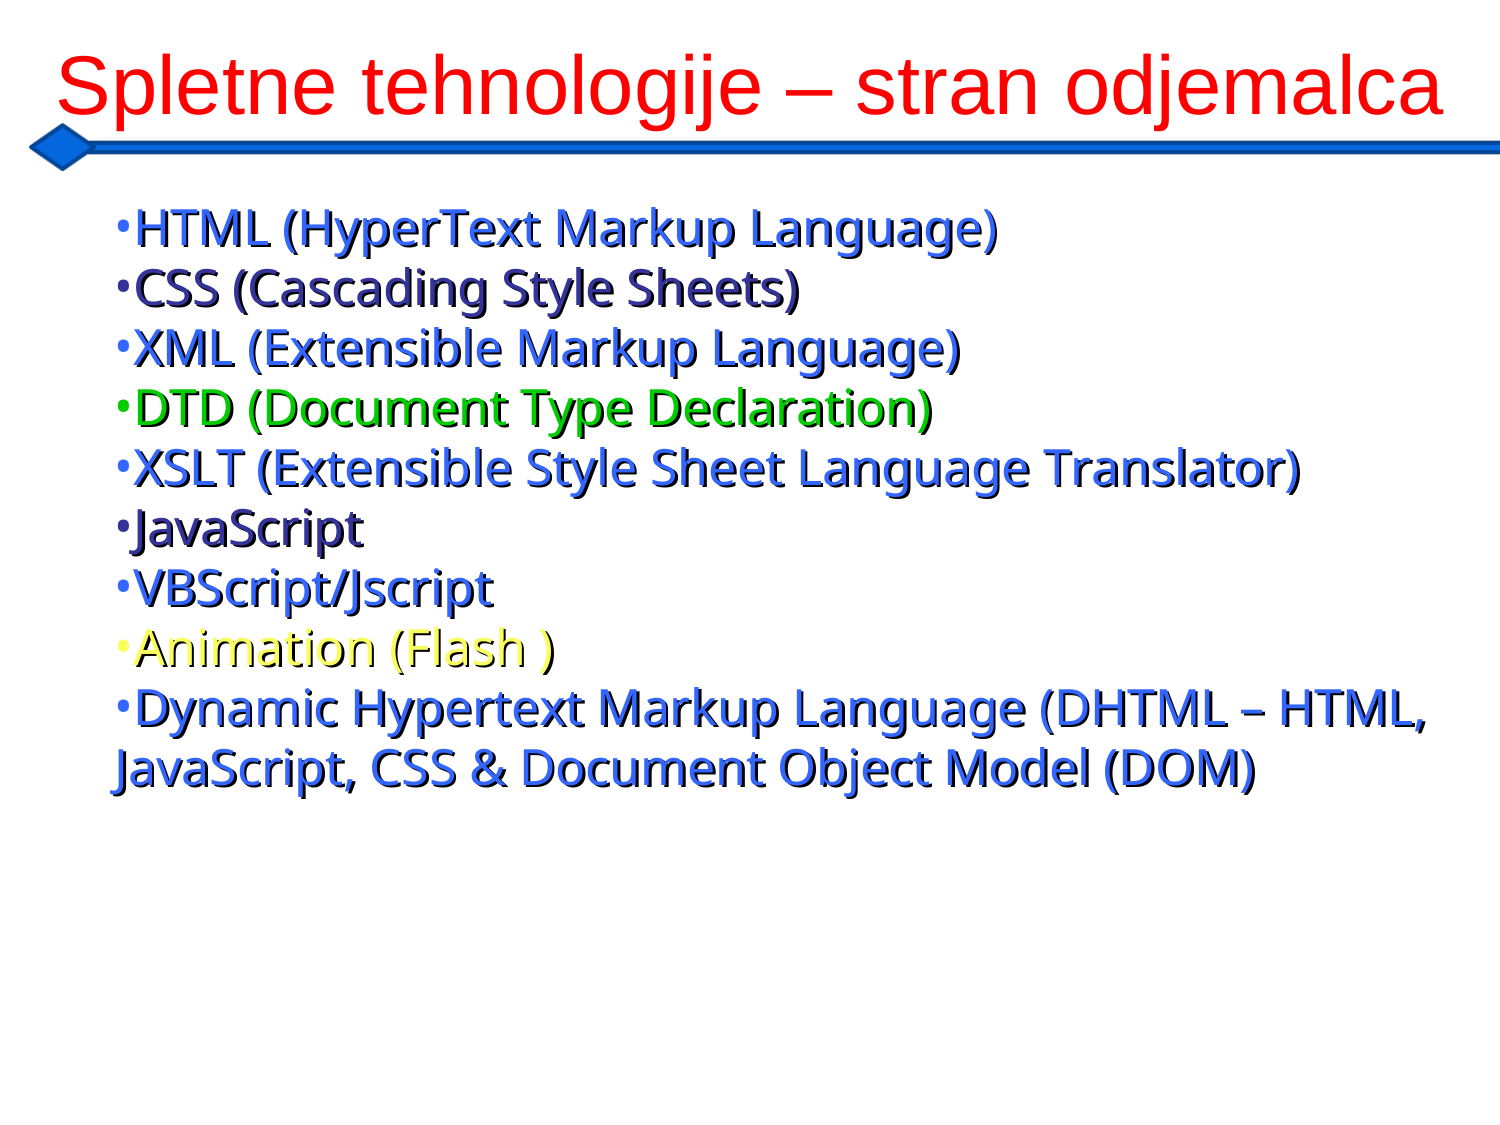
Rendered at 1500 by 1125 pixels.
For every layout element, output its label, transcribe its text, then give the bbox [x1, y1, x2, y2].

picture [28, 139, 1500, 172]
title Spletne tehnologije – stran odjemalca [0, 23, 1500, 139]
text_box HTML (HyperText Markup Language) CSS (Cascading Style Sheets) XML (Extensible Markup Language) DTD (Document Type Declaration) XSLT (Extensible Style Sheet Language Translator) JavaScript VBScript/Jscript Animation (Flash ) Dynamic Hypertext Markup Language (DHTML – HTML, JavaScript, CSS & Document Object Model (DOM) [24, 187, 1500, 803]
